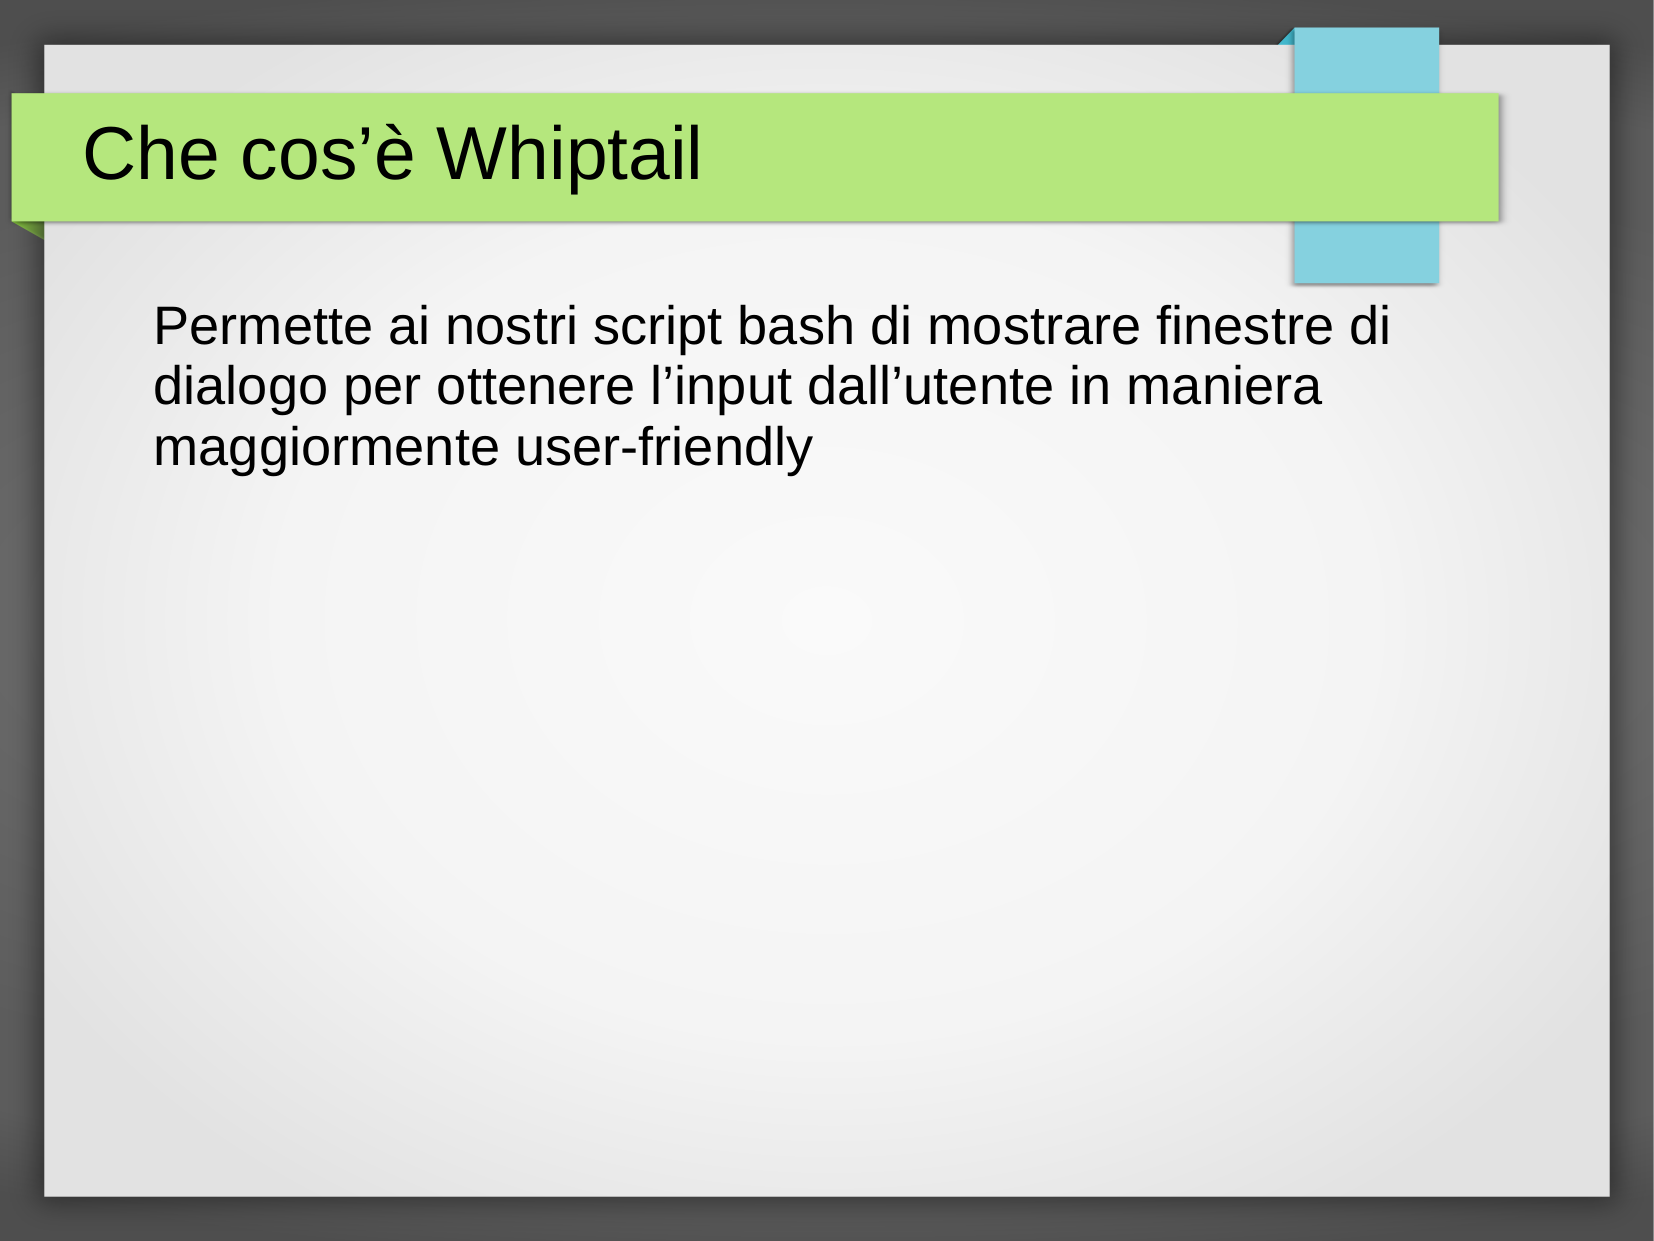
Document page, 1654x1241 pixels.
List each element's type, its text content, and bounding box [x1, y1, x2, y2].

list Permette ai nostri script bash di mostrare finestre di dialogo per ottenere l’input dall’utente in maniera maggiormente user-friendly [82, 295, 1571, 1015]
title Che cos’è Whiptail [82, 94, 1264, 213]
picture [0, 0, 1654, 1241]
